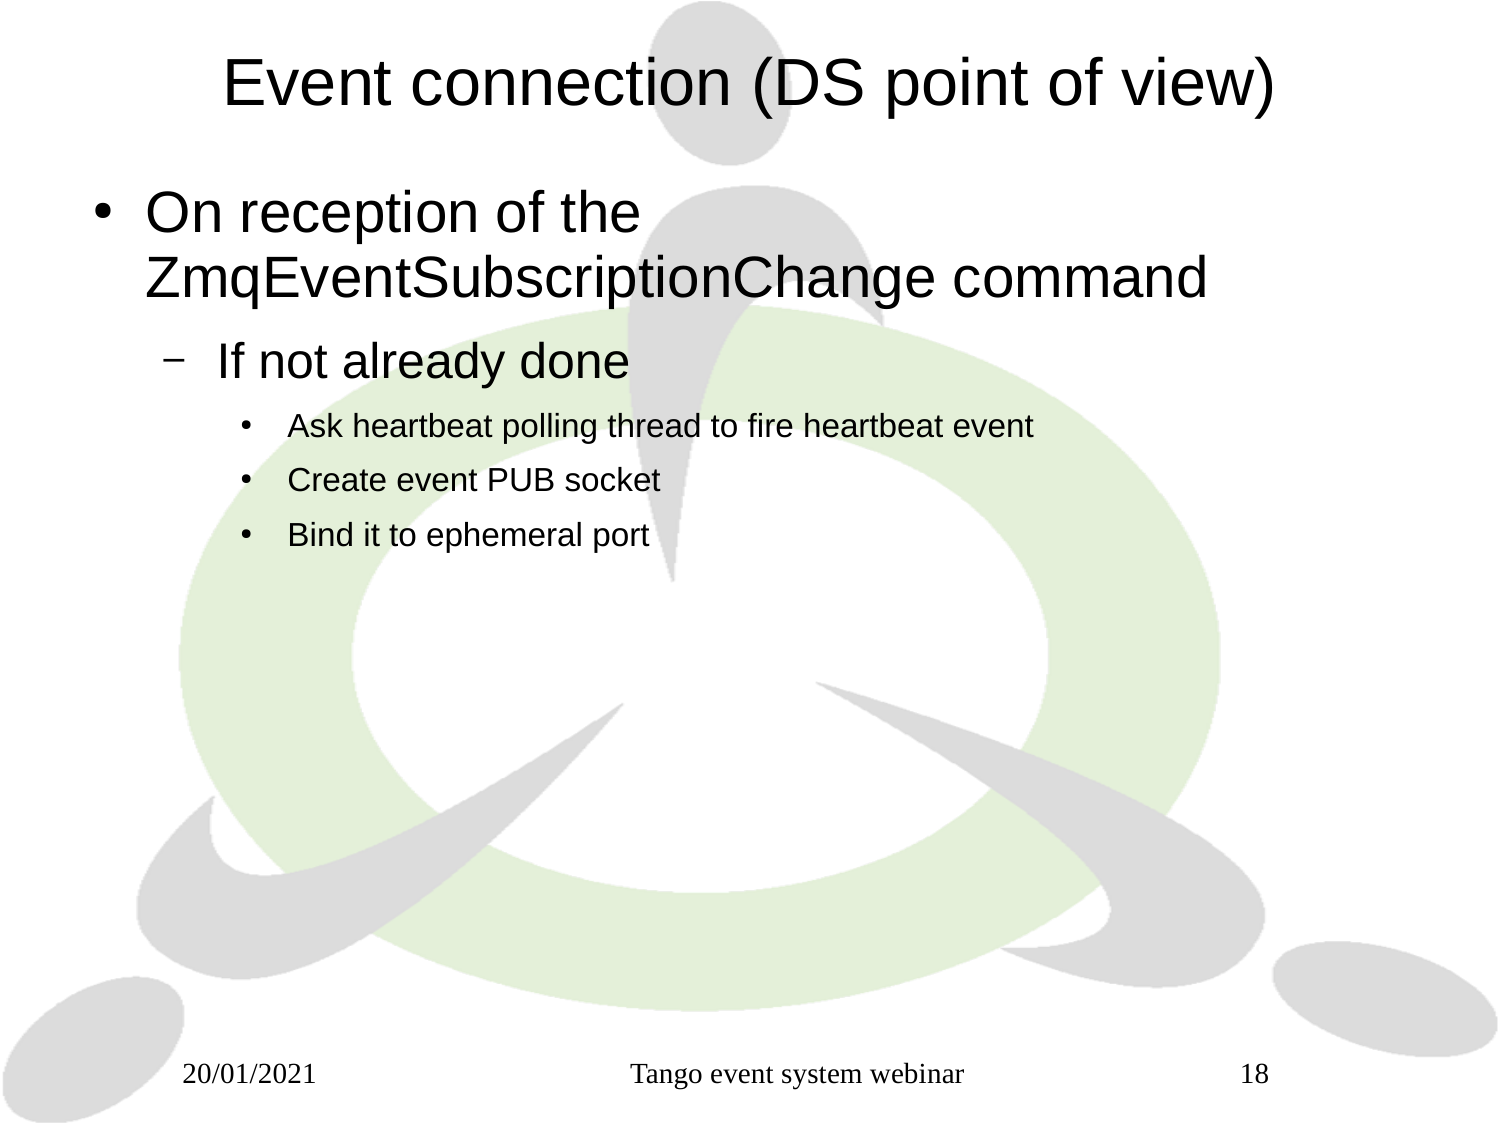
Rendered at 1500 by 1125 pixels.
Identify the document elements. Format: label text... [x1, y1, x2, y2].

picture [0, 0, 1500, 1125]
title Event connection (DS point of view) [75, 29, 1426, 136]
list On reception of the ZmqEventSubscriptionChange command If not already done Ask heartbeat polling thread to fire heartbeat event Create event PUB socket Bind it to ephemeral port [75, 179, 1425, 991]
